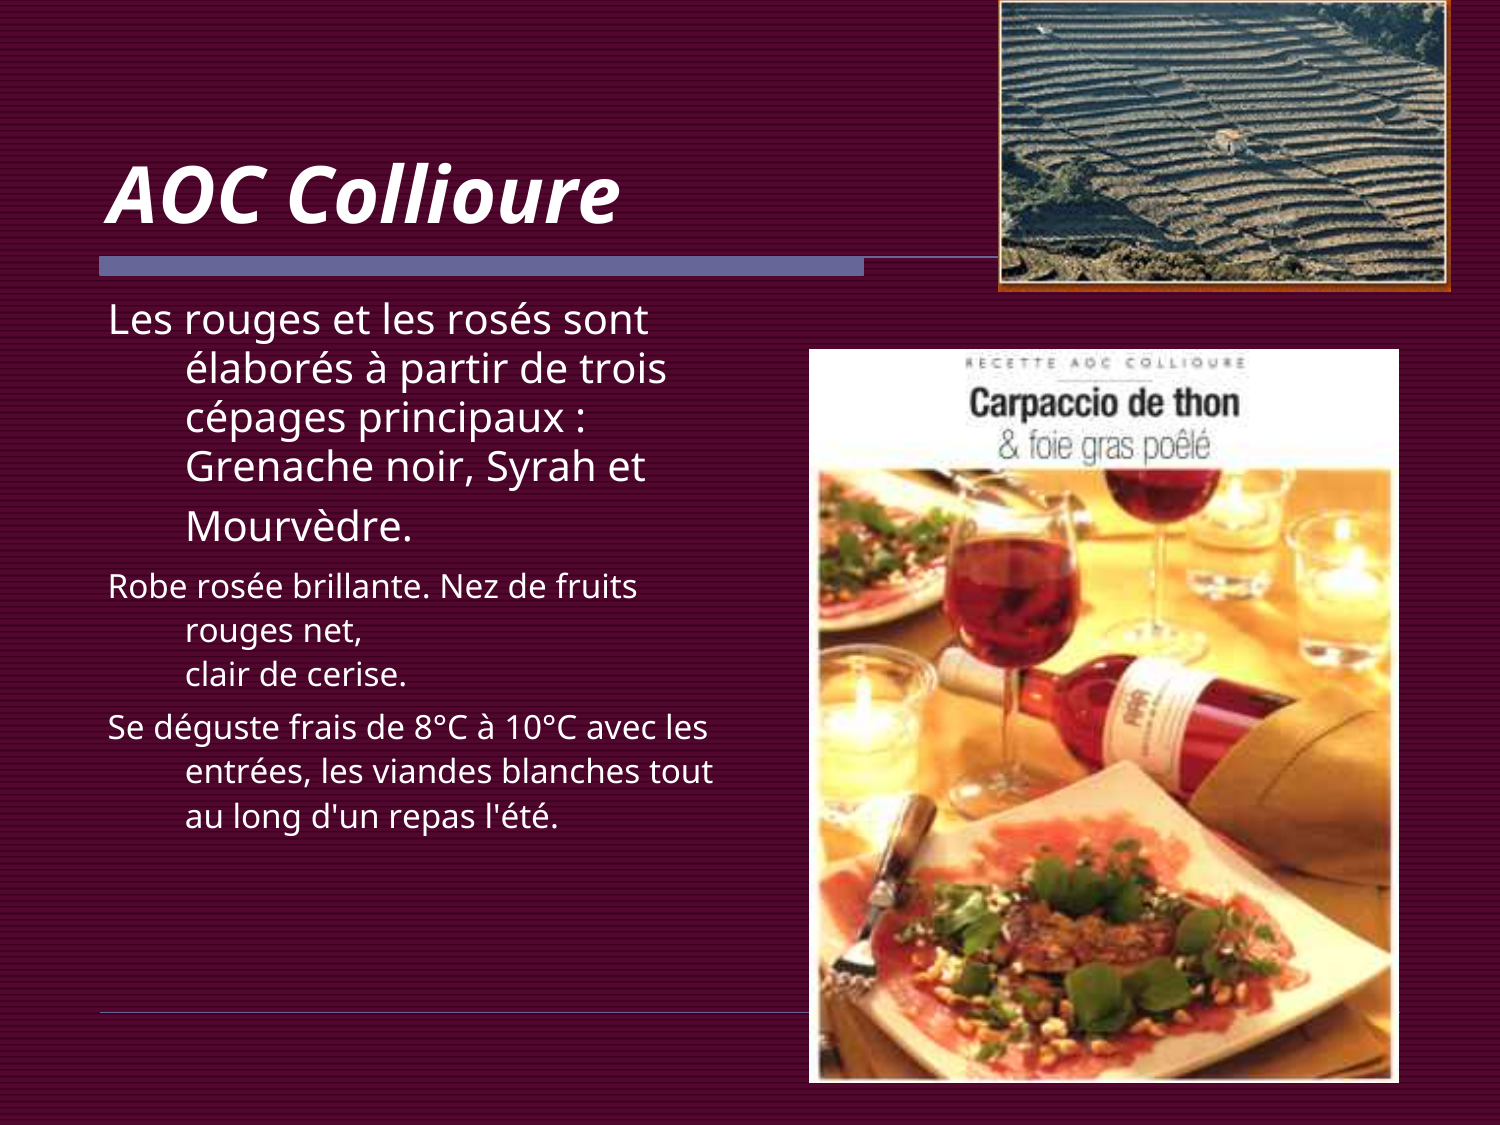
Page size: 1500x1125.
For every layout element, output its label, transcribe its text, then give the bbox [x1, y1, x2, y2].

list Les rouges et les rosés sont élaborés à partir de trois cépages principaux : Grenache noir, Syrah et Mourvèdre. Robe rosée brillante. Nez de fruits rouges net, clair de cerise. Se déguste frais de 8°C à 10°C avec les entrées, les viandes blanches tout au long d'un repas l'été. [92, 287, 737, 988]
picture [0, 0, 1500, 1125]
title AOC Collioure [94, 50, 998, 250]
